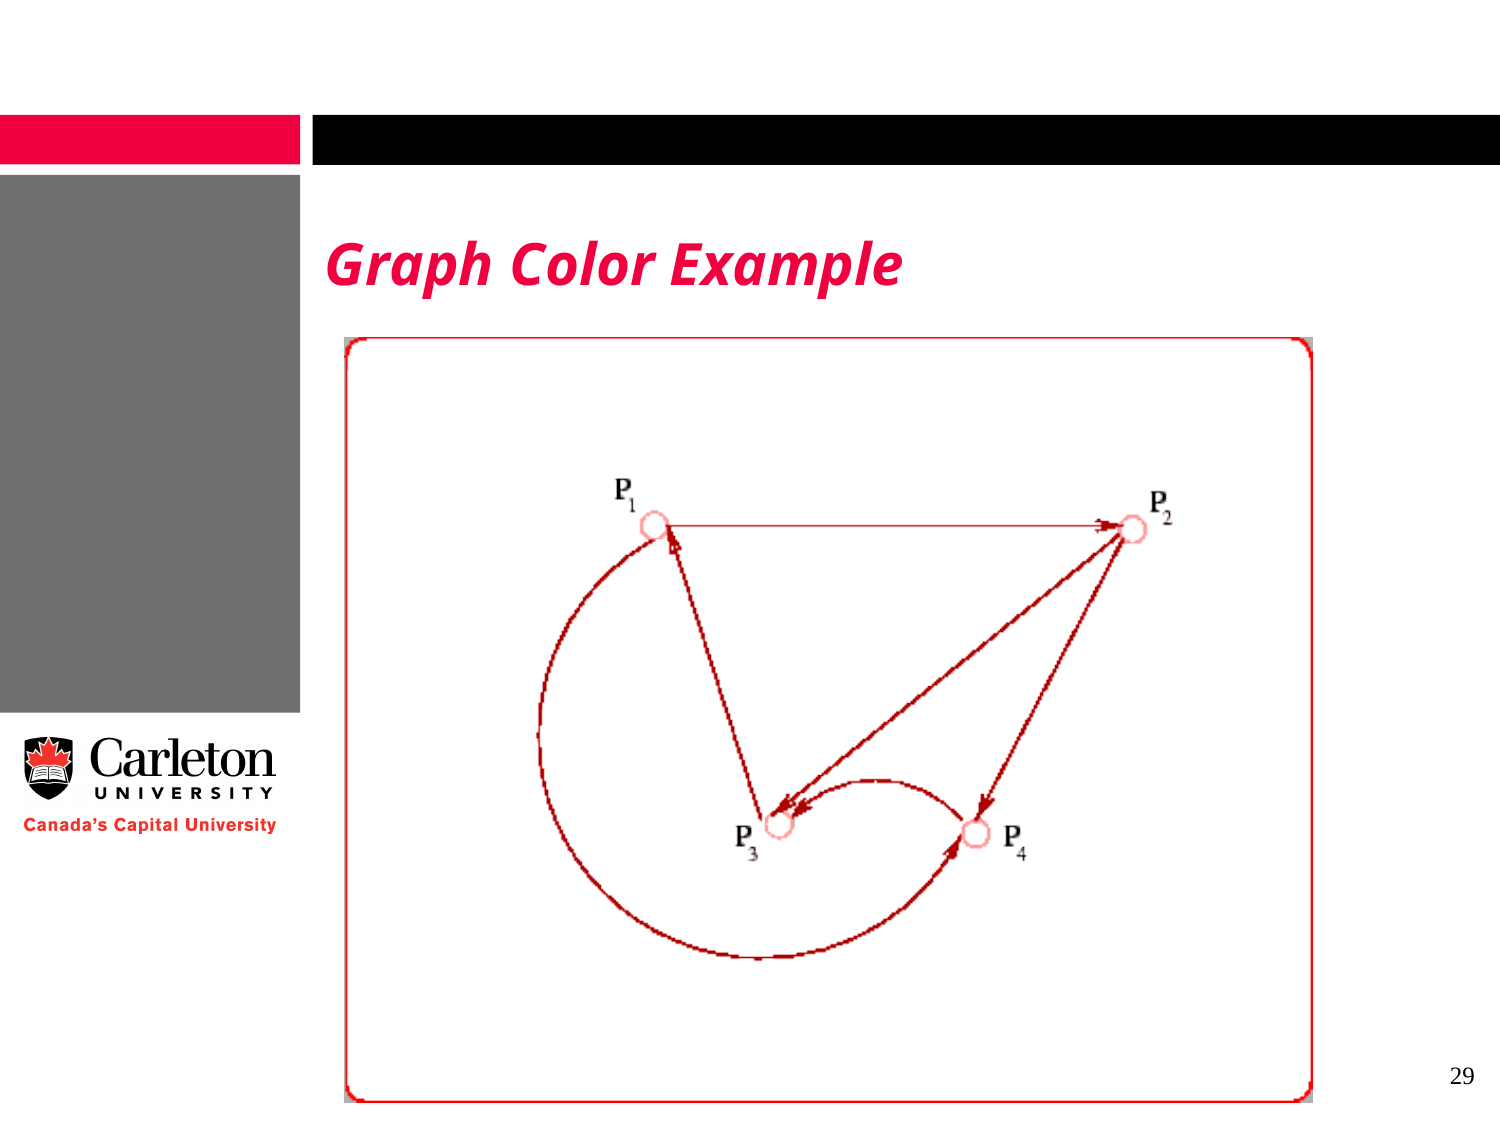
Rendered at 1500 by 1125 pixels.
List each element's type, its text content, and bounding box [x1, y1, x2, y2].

picture [24, 737, 276, 834]
picture [344, 337, 1313, 1103]
title Graph Color Example [324, 187, 1450, 338]
